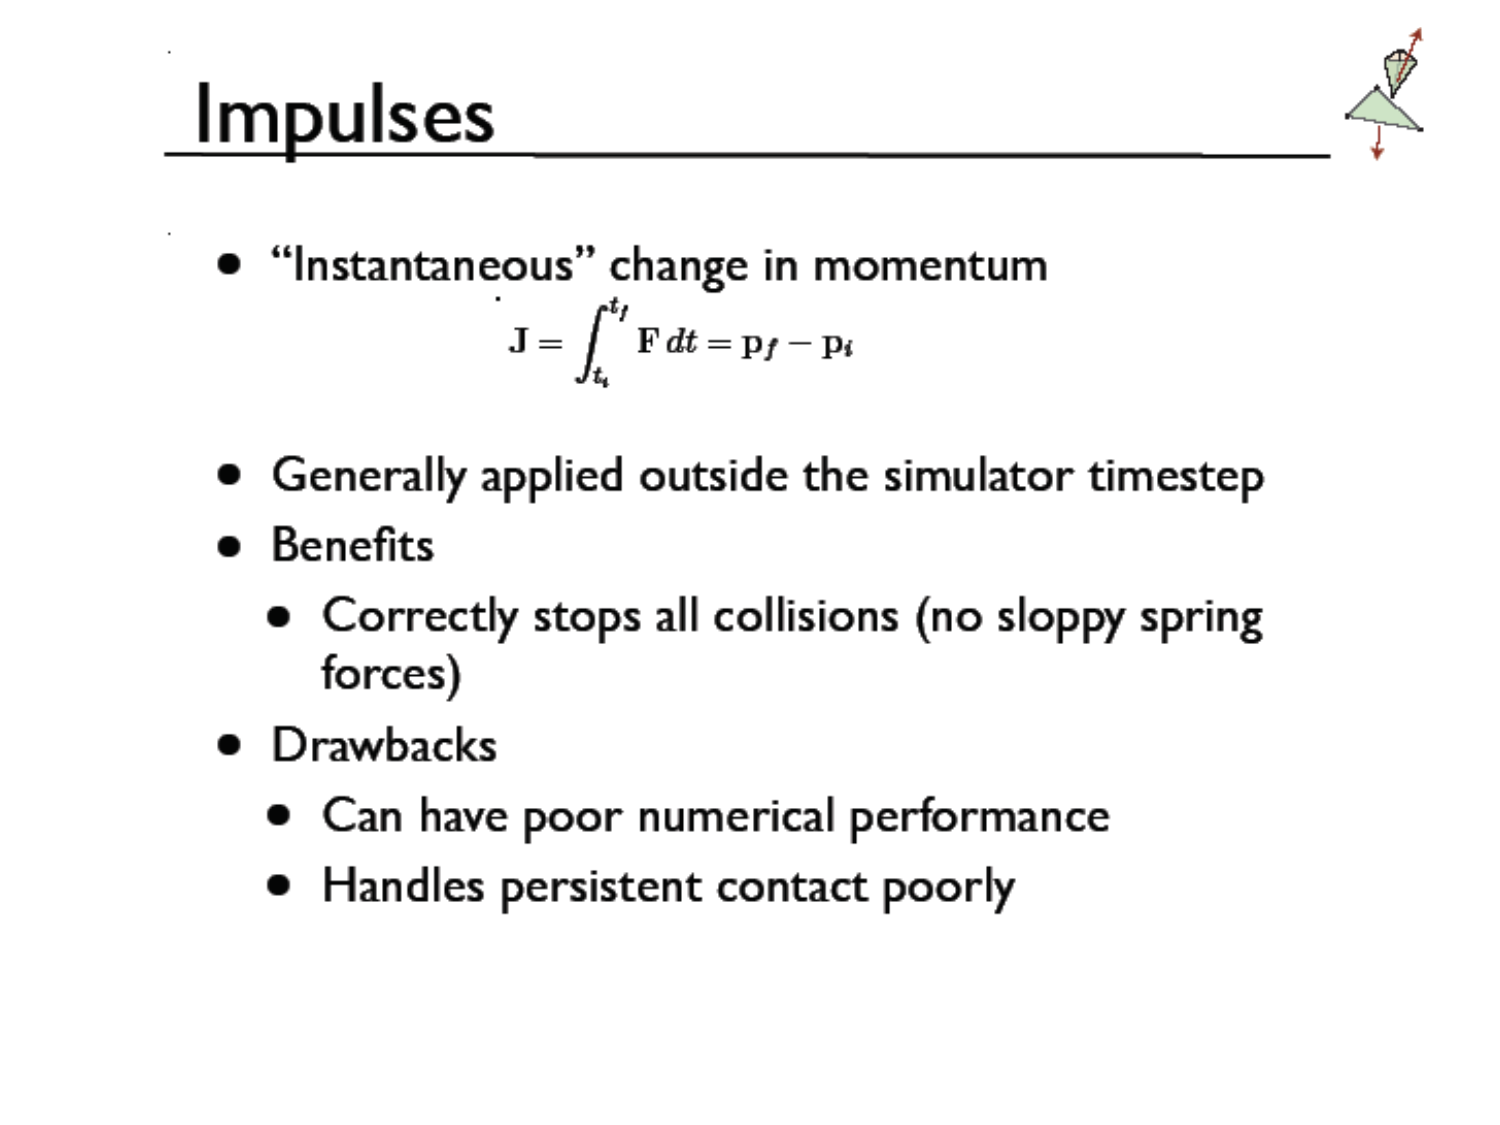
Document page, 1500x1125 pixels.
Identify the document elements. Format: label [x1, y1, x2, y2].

picture [41, 27, 1459, 1098]
